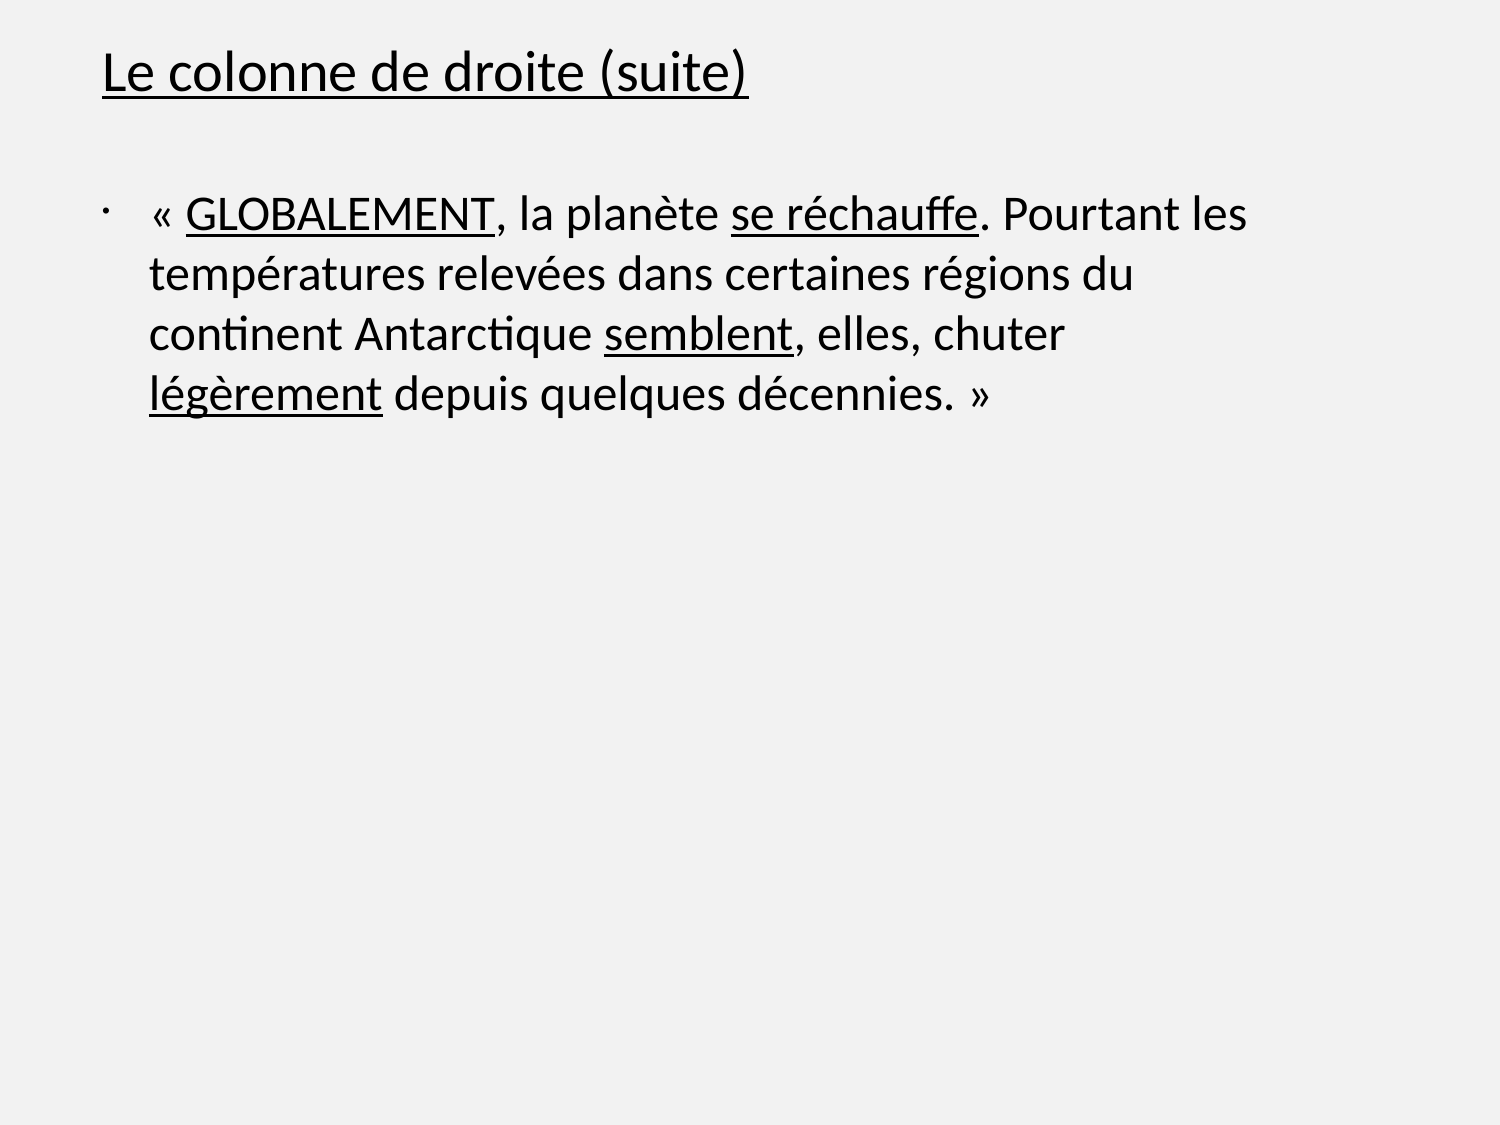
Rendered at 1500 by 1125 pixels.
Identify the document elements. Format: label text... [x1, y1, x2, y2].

text_box « GLOBALEMENT, la planète se réchauffe. Pourtant les températures relevées dans certaines régions du continent Antarctique semblent, elles, chuter légèrement depuis quelques décennies. » [87, 173, 1263, 428]
text_box Le colonne de droite (suite) [87, 34, 1438, 157]
